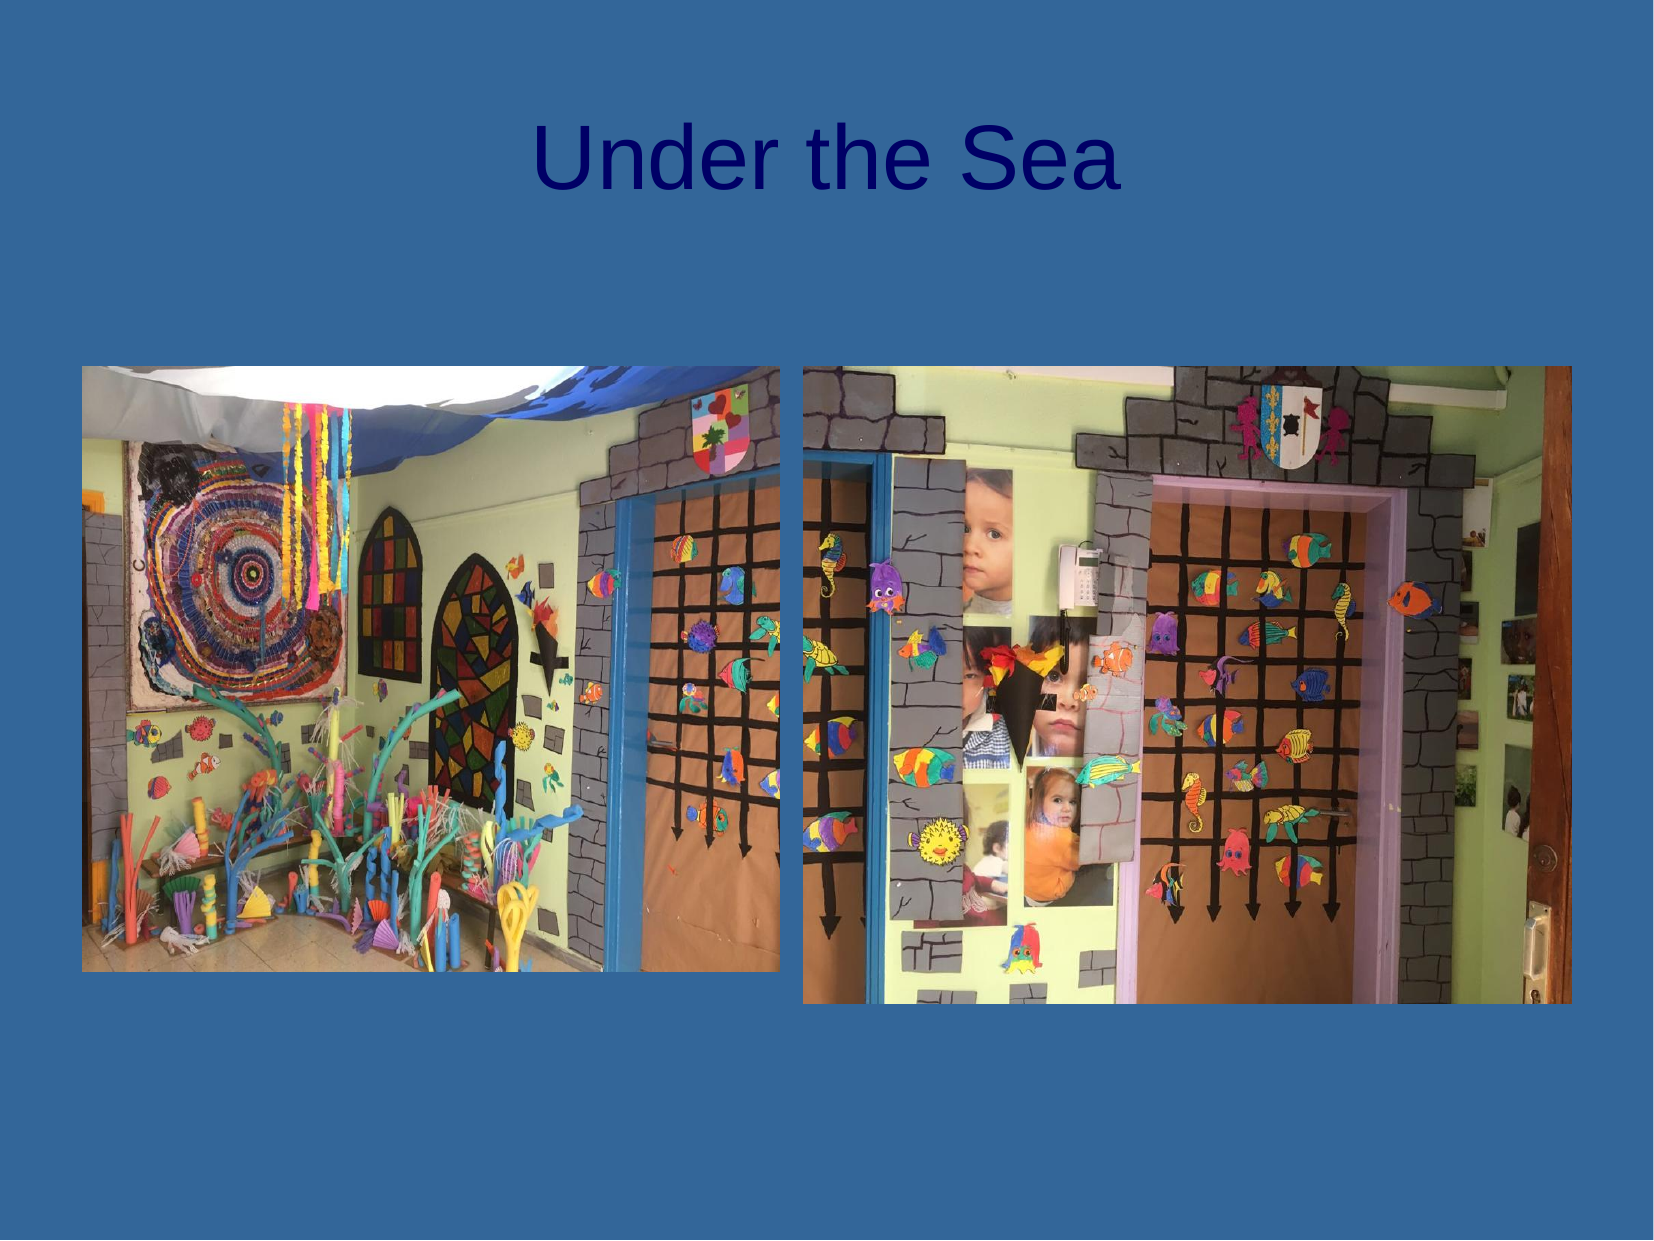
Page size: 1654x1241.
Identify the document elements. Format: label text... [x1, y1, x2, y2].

picture [82, 366, 780, 972]
picture [803, 366, 1572, 1004]
title Under the Sea [82, 49, 1571, 257]
